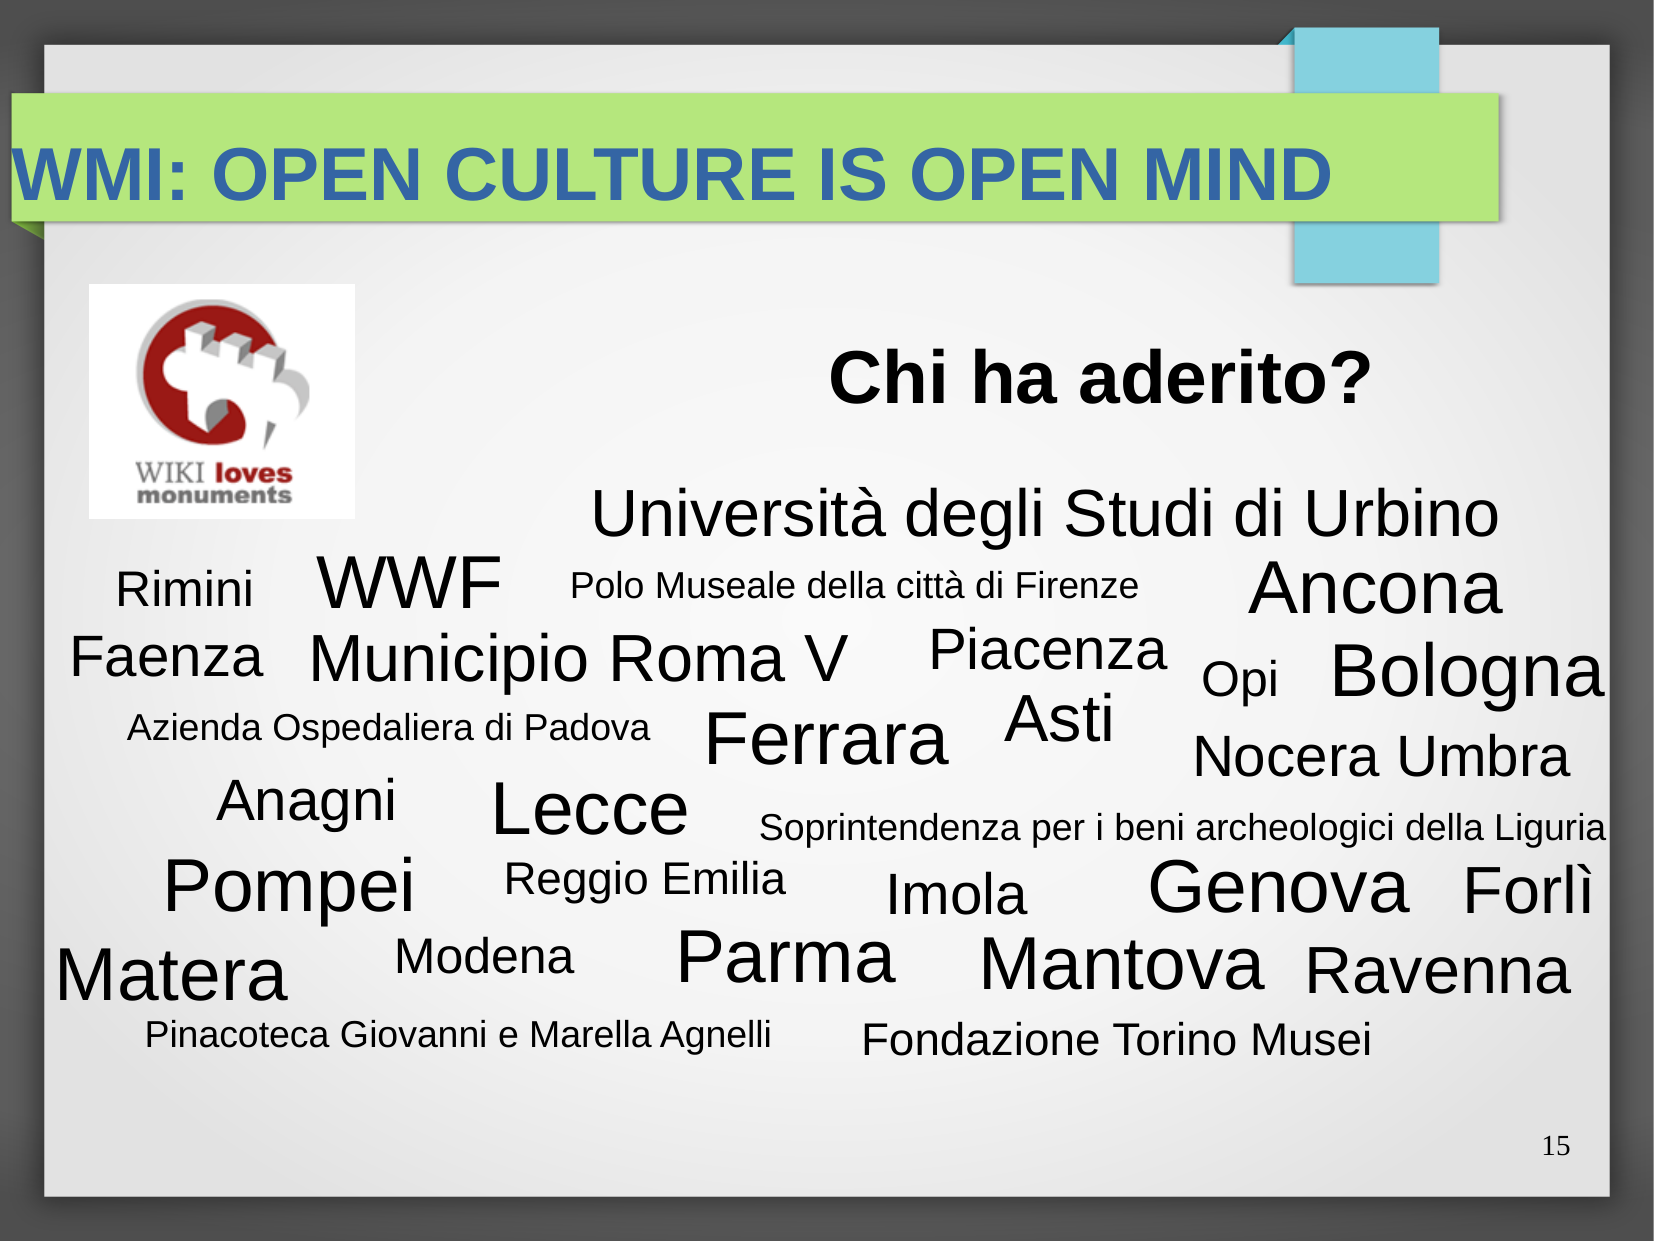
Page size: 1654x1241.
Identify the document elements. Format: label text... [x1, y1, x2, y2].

text_box Genova [1122, 856, 1436, 928]
text_box Imola [856, 862, 1058, 928]
text_box Opi [1181, 649, 1300, 709]
text_box Pompei [141, 843, 438, 928]
text_box Ravenna [1282, 932, 1601, 1008]
picture [0, 0, 1654, 1241]
text_box Rimini [86, 560, 282, 620]
text_box Matera [35, 932, 308, 1017]
text_box Azienda Ospedaliera di Padova [112, 698, 666, 756]
text_box Forlì [1436, 853, 1642, 928]
text_box Polo Museale della città di Firenze [555, 557, 1155, 615]
text_box Modena [360, 921, 609, 993]
text_box Piacenza [891, 614, 1205, 686]
text_box Mantova [962, 921, 1282, 1006]
text_box Nocera Umbra [1157, 720, 1607, 792]
text_box Parma [655, 913, 916, 999]
text_box Università degli Studi di Urbino [507, 475, 1583, 551]
text_box Reggio Emilia [492, 842, 798, 916]
text_box Pinacoteca Giovanni e Marella Agnelli [129, 1006, 788, 1063]
text_box WWF [301, 533, 526, 633]
text_box Asti [962, 681, 1158, 756]
text_box Faenza [49, 621, 283, 691]
title WMI: OPEN CULTURE IS OPEN MIND [11, 17, 1642, 249]
text_box Anagni [177, 767, 438, 833]
text_box Municipio Roma V [283, 614, 875, 703]
text_box Ancona [1216, 545, 1536, 630]
text_box Chi ha aderito? [590, 307, 1613, 449]
text_box Ferrara [690, 696, 963, 781]
text_box Soprintendenza per i beni archeologici della Liguria [744, 798, 1630, 856]
text_box Lecce [472, 766, 709, 851]
text_box Fondazione Torino Musei [846, 1006, 1512, 1072]
text_box Bologna [1311, 625, 1625, 715]
